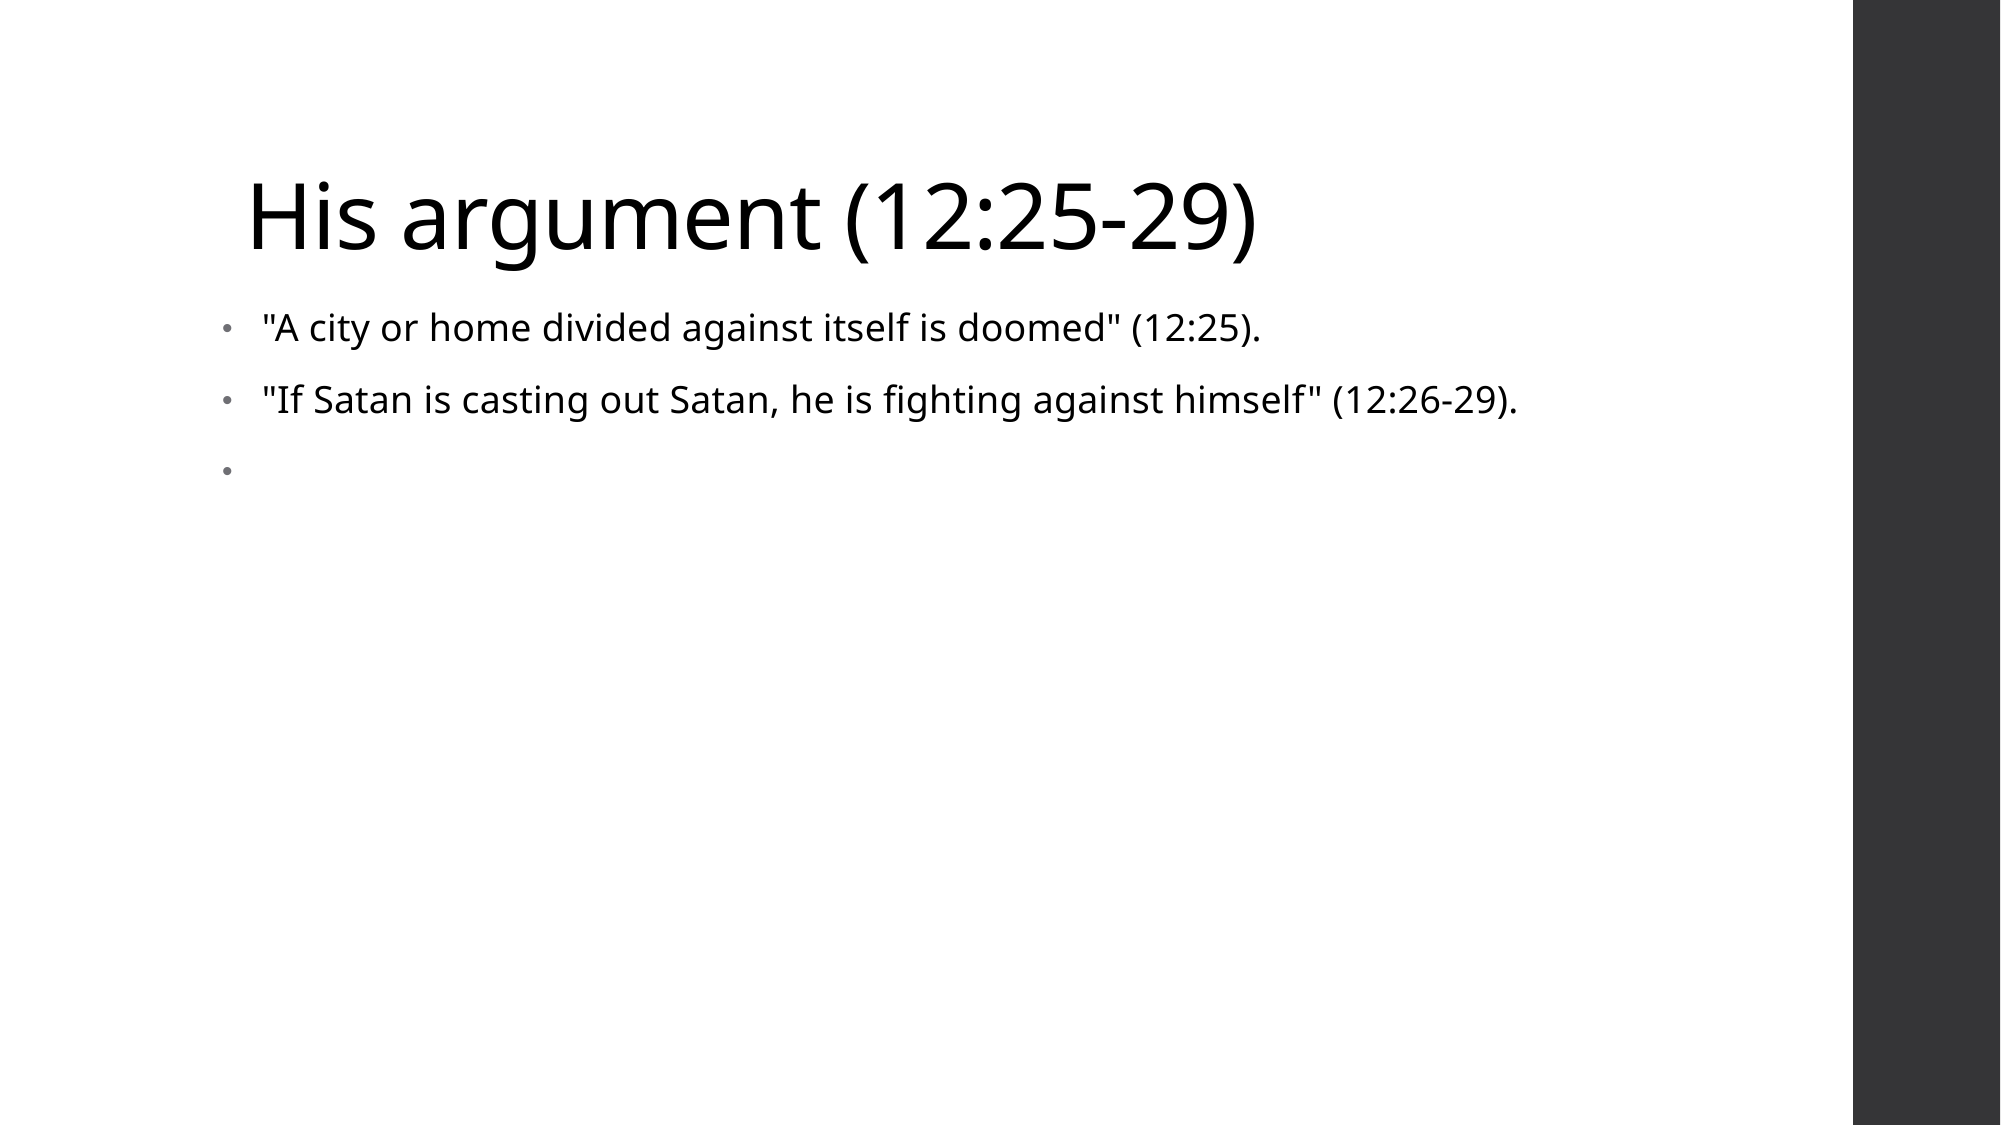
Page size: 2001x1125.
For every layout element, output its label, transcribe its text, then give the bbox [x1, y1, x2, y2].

list "A city or home divided against itself is doomed" (12:25). "If Satan is casting out Satan, he is fighting against himself" (12:26-29). [206, 299, 1617, 1014]
title His argument (12:25-29) [206, 60, 1797, 278]
